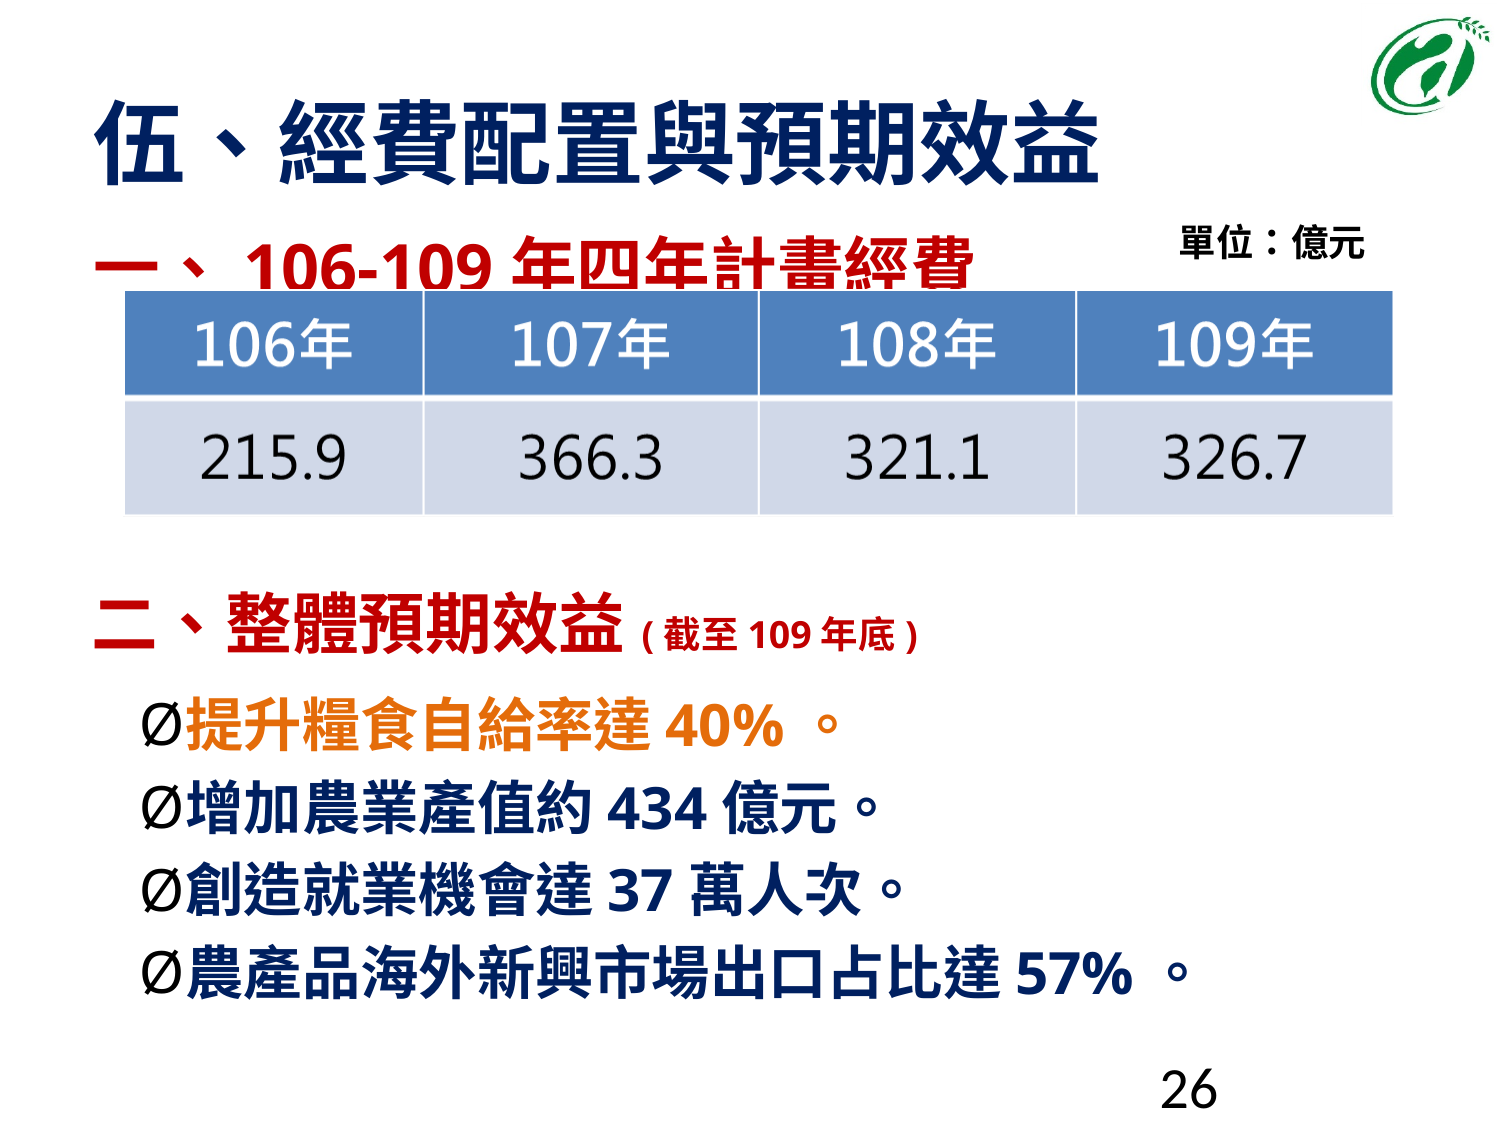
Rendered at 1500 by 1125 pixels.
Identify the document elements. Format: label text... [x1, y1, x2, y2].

picture [1361, 3, 1497, 126]
title 伍、經費配置與預期效益 一、106-109年四年計畫經費 [78, 78, 1429, 197]
text_box 提升糧食自給率達40%。 增加農業產值約434億元。 創造就業機會達37萬人次。 農產品海外新興市場出口占比達57%。 [123, 680, 1326, 1020]
text_box 單位：億元 [1163, 211, 1400, 273]
text_box 二、整體預期效益(截至109年底) [77, 574, 933, 669]
text_box [1144, 1042, 1495, 1103]
picture [123, 290, 1394, 529]
